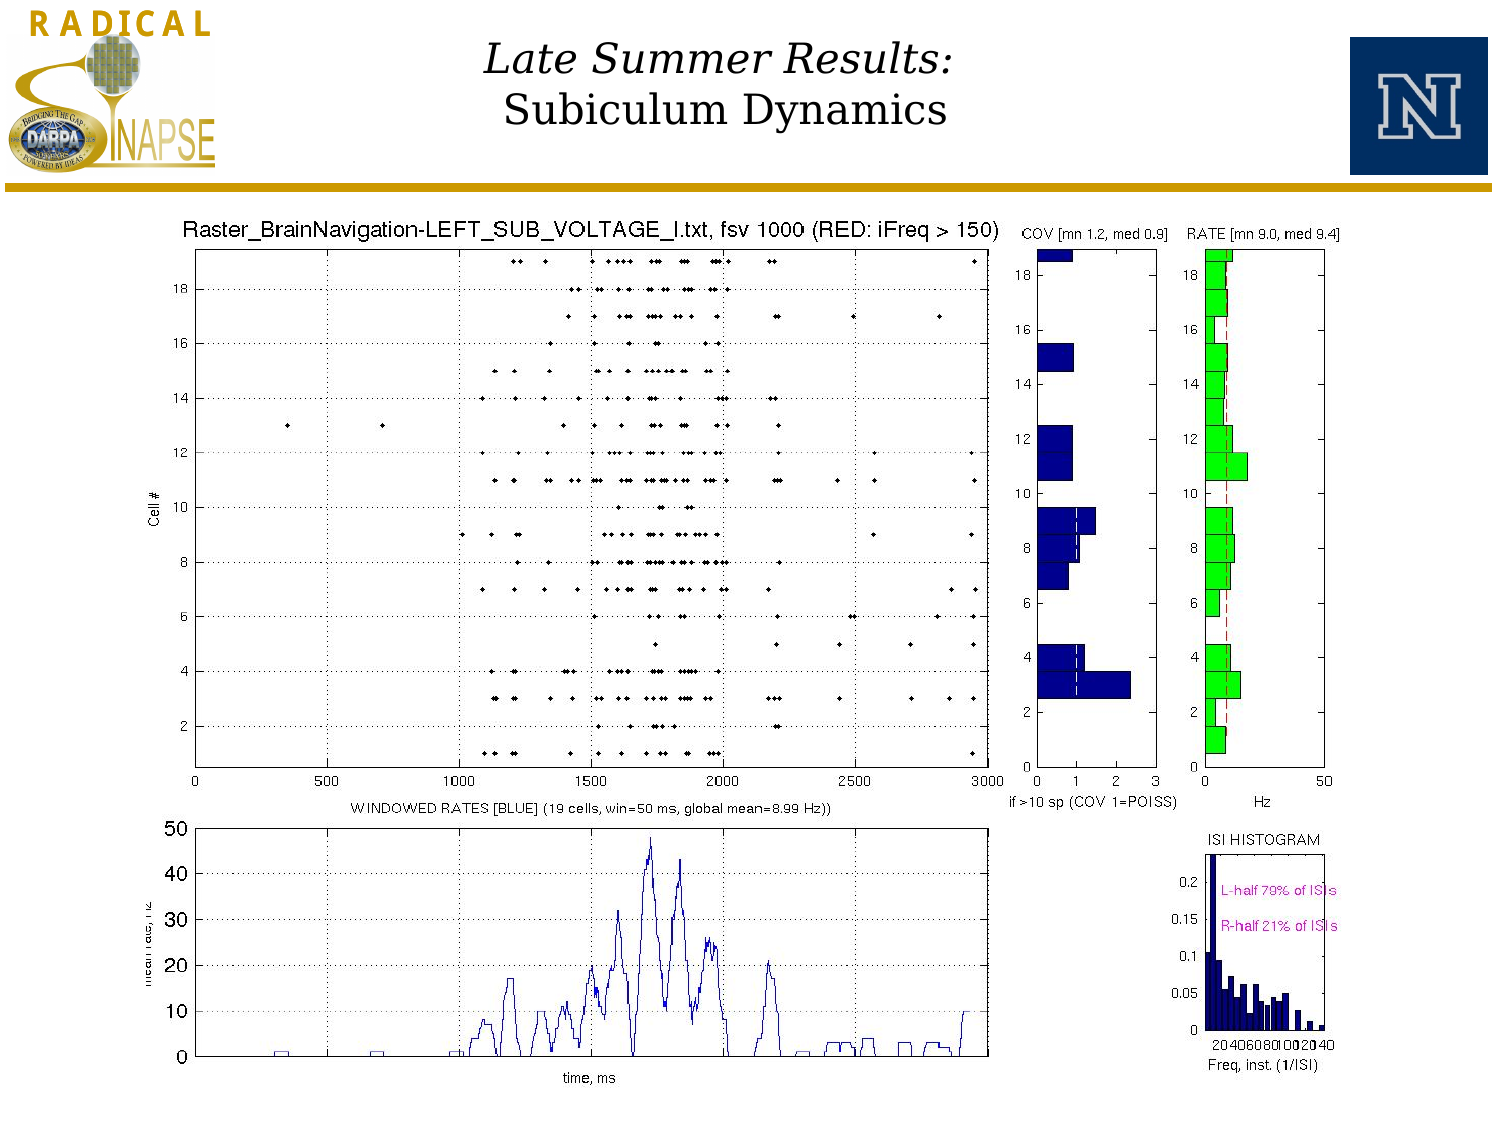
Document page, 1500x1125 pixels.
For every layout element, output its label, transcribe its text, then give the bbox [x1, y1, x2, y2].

picture [146, 213, 1374, 1091]
picture [1350, 37, 1488, 175]
text_box Late Summer Results: Subiculum Dynamics [112, 24, 1339, 113]
